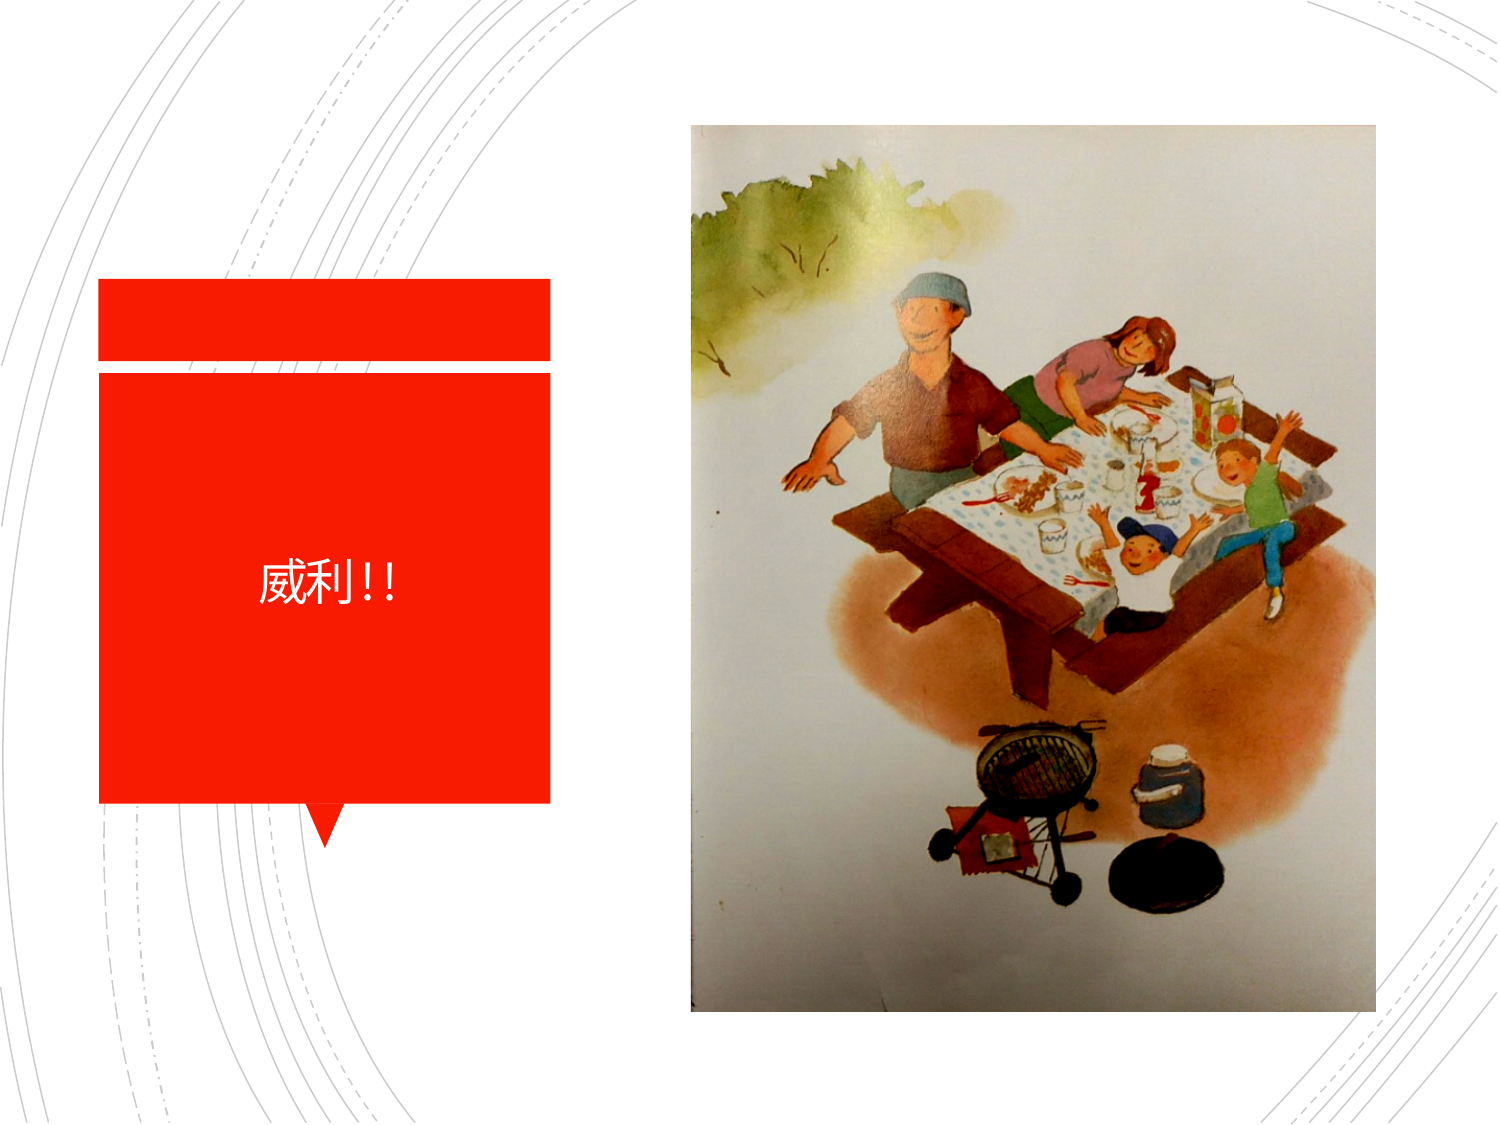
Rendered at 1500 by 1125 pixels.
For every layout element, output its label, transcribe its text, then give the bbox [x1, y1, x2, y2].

title 威利!! [64, 361, 597, 740]
picture [690, 125, 1376, 1012]
